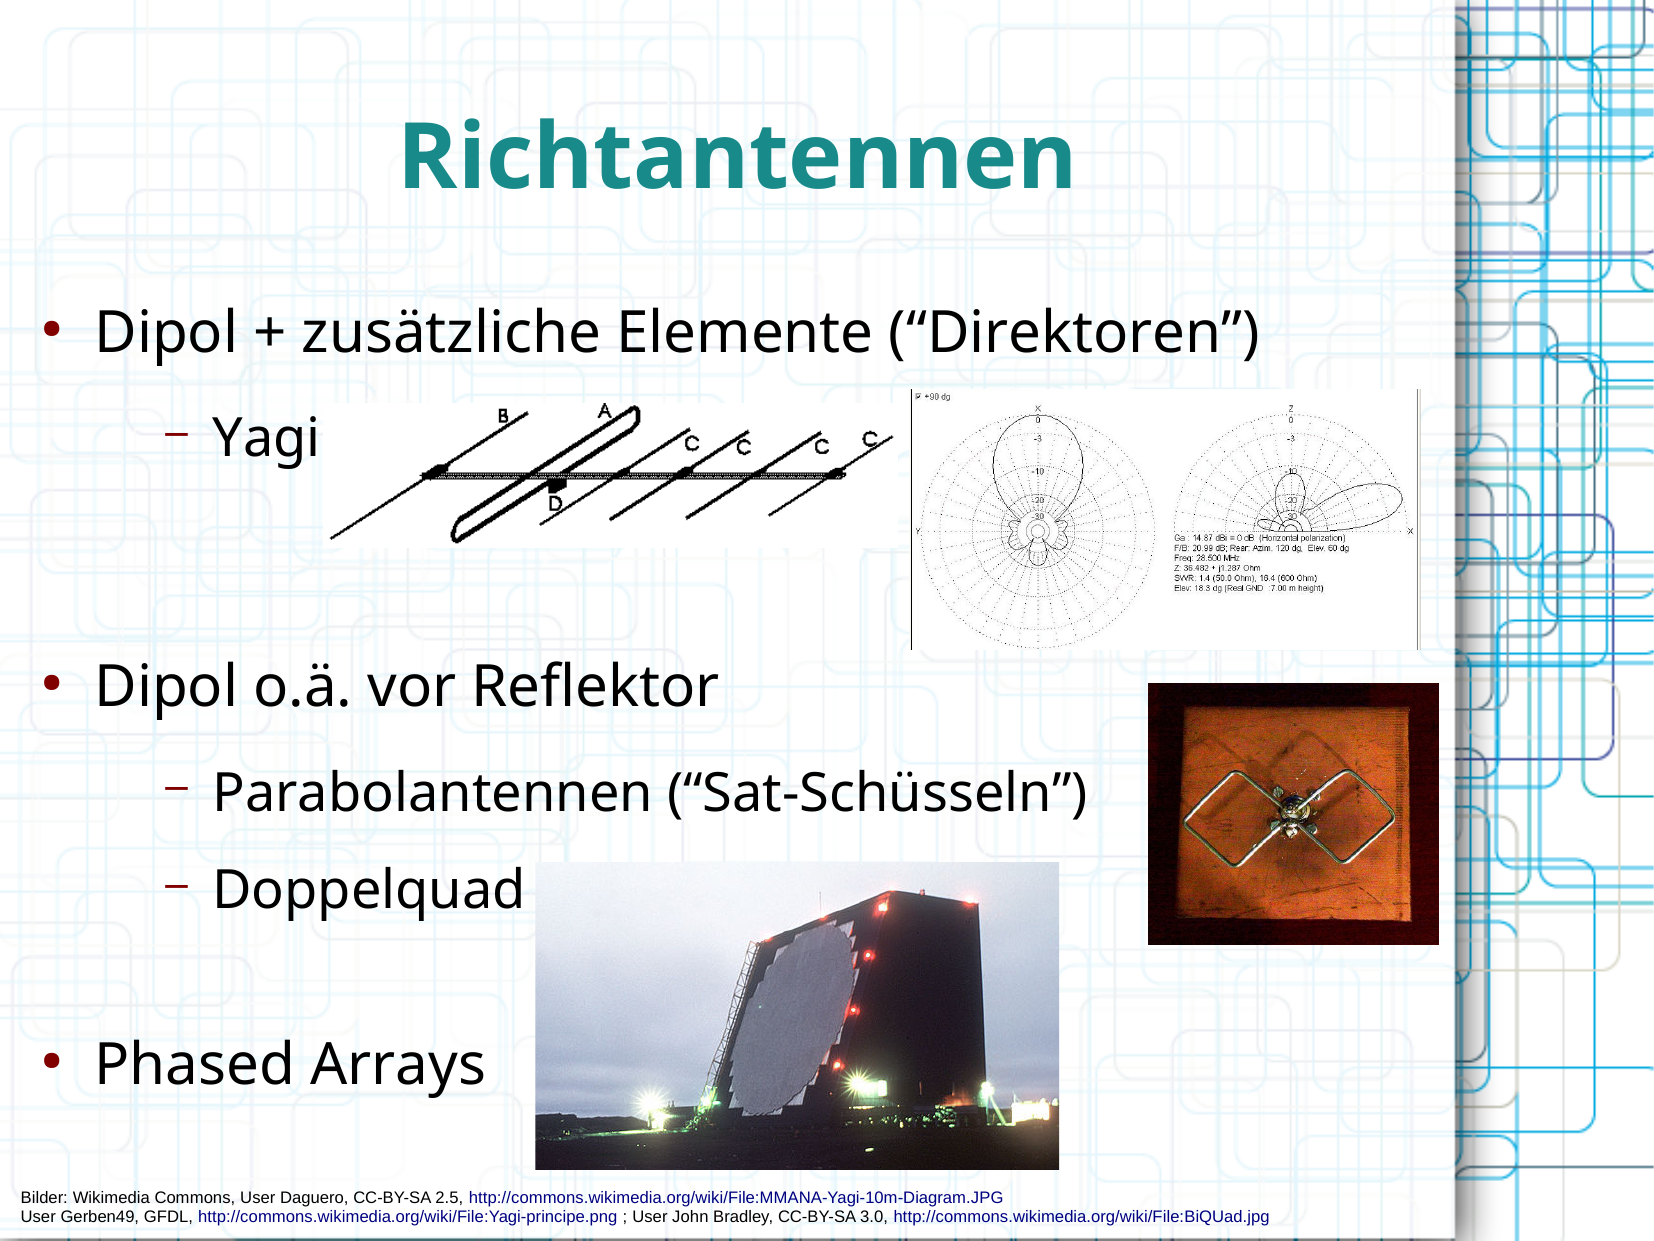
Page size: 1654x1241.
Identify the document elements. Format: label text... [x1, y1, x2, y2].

title Richtantennen [59, 49, 1418, 257]
text_box Bilder: Wikimedia Commons, User Daguero, CC-BY-SA 2.5, http://commons.wikimedia.org/wiki/File:MMANA-Yagi-10m-Diagram.JPG User Gerben49, GFDL, http://commons.wikimedia.org/wiki/File:Yagi-principe.png ; User John Bradley, CC-BY-SA 3.0, http://commons.wikimedia.org/wiki/File:BiQUad.jpg [5, 1181, 1290, 1234]
list Dipol + zusätzliche Elemente (“Direktoren”) Yagi Dipol o.ä. vor Reflektor Parabolantennen (“Sat-Schüsseln”) Doppelquad vor Reflektorwand Phased Arrays [23, 290, 1418, 1217]
picture [0, 0, 1654, 1241]
